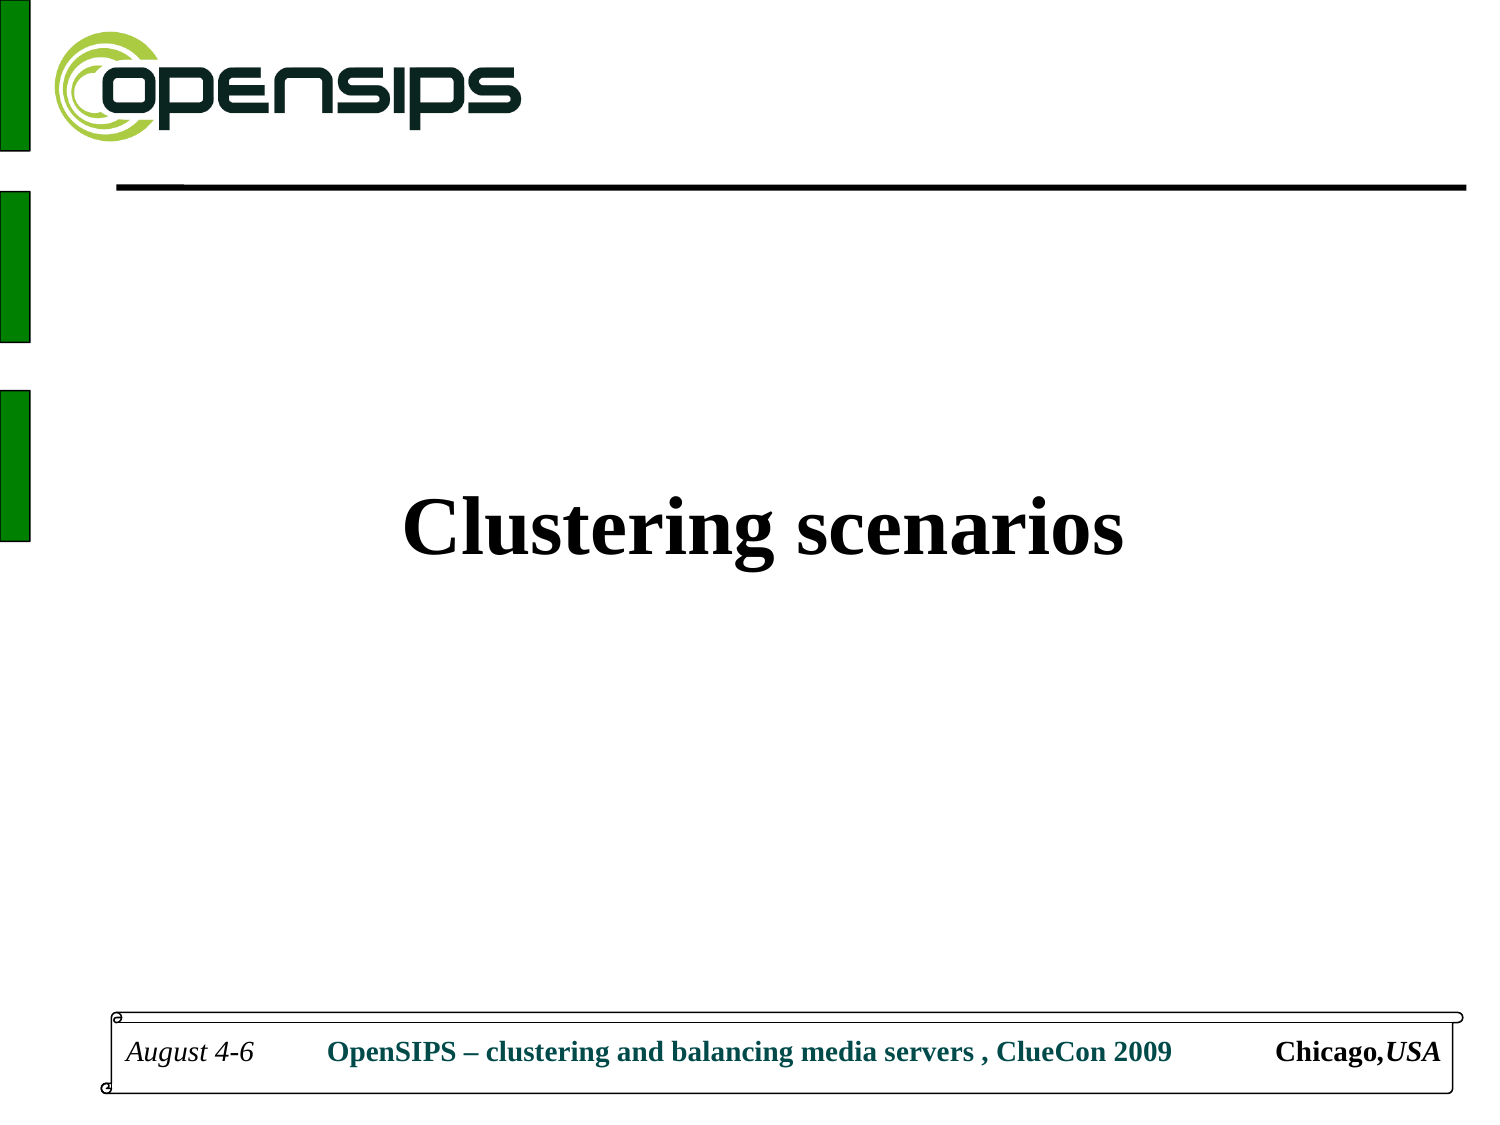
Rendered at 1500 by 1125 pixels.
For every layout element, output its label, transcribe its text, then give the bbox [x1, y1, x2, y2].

text_box Clustering scenarios [386, 500, 1165, 608]
picture [51, 27, 532, 148]
